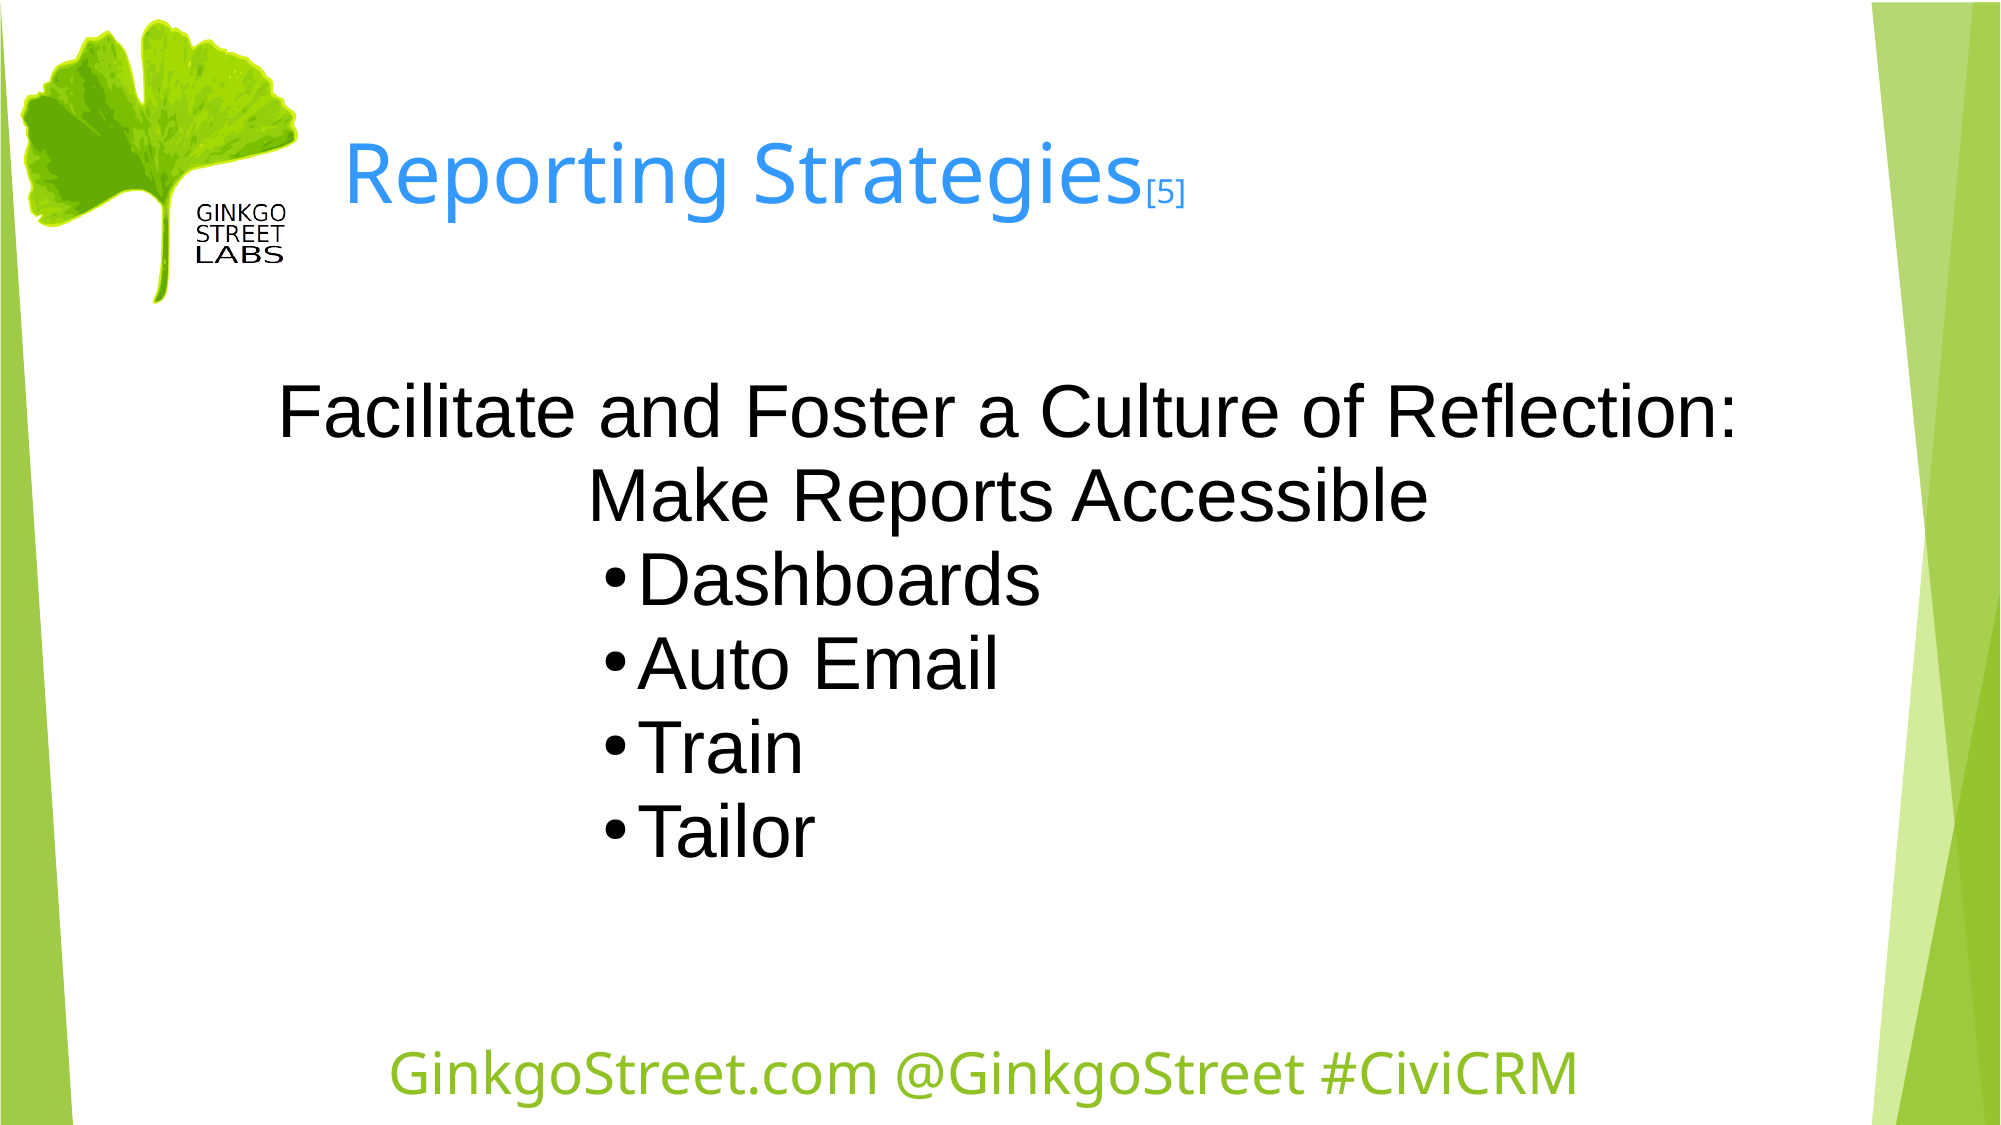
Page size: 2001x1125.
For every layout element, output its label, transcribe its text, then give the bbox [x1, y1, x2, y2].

picture [20, 19, 298, 304]
title Reporting Strategies[5] [342, 62, 1779, 280]
subtitle Facilitate and Foster a Culture of Reflection: Make Reports Accessible Dashboards Auto Email Train Tailor [242, 331, 1777, 968]
